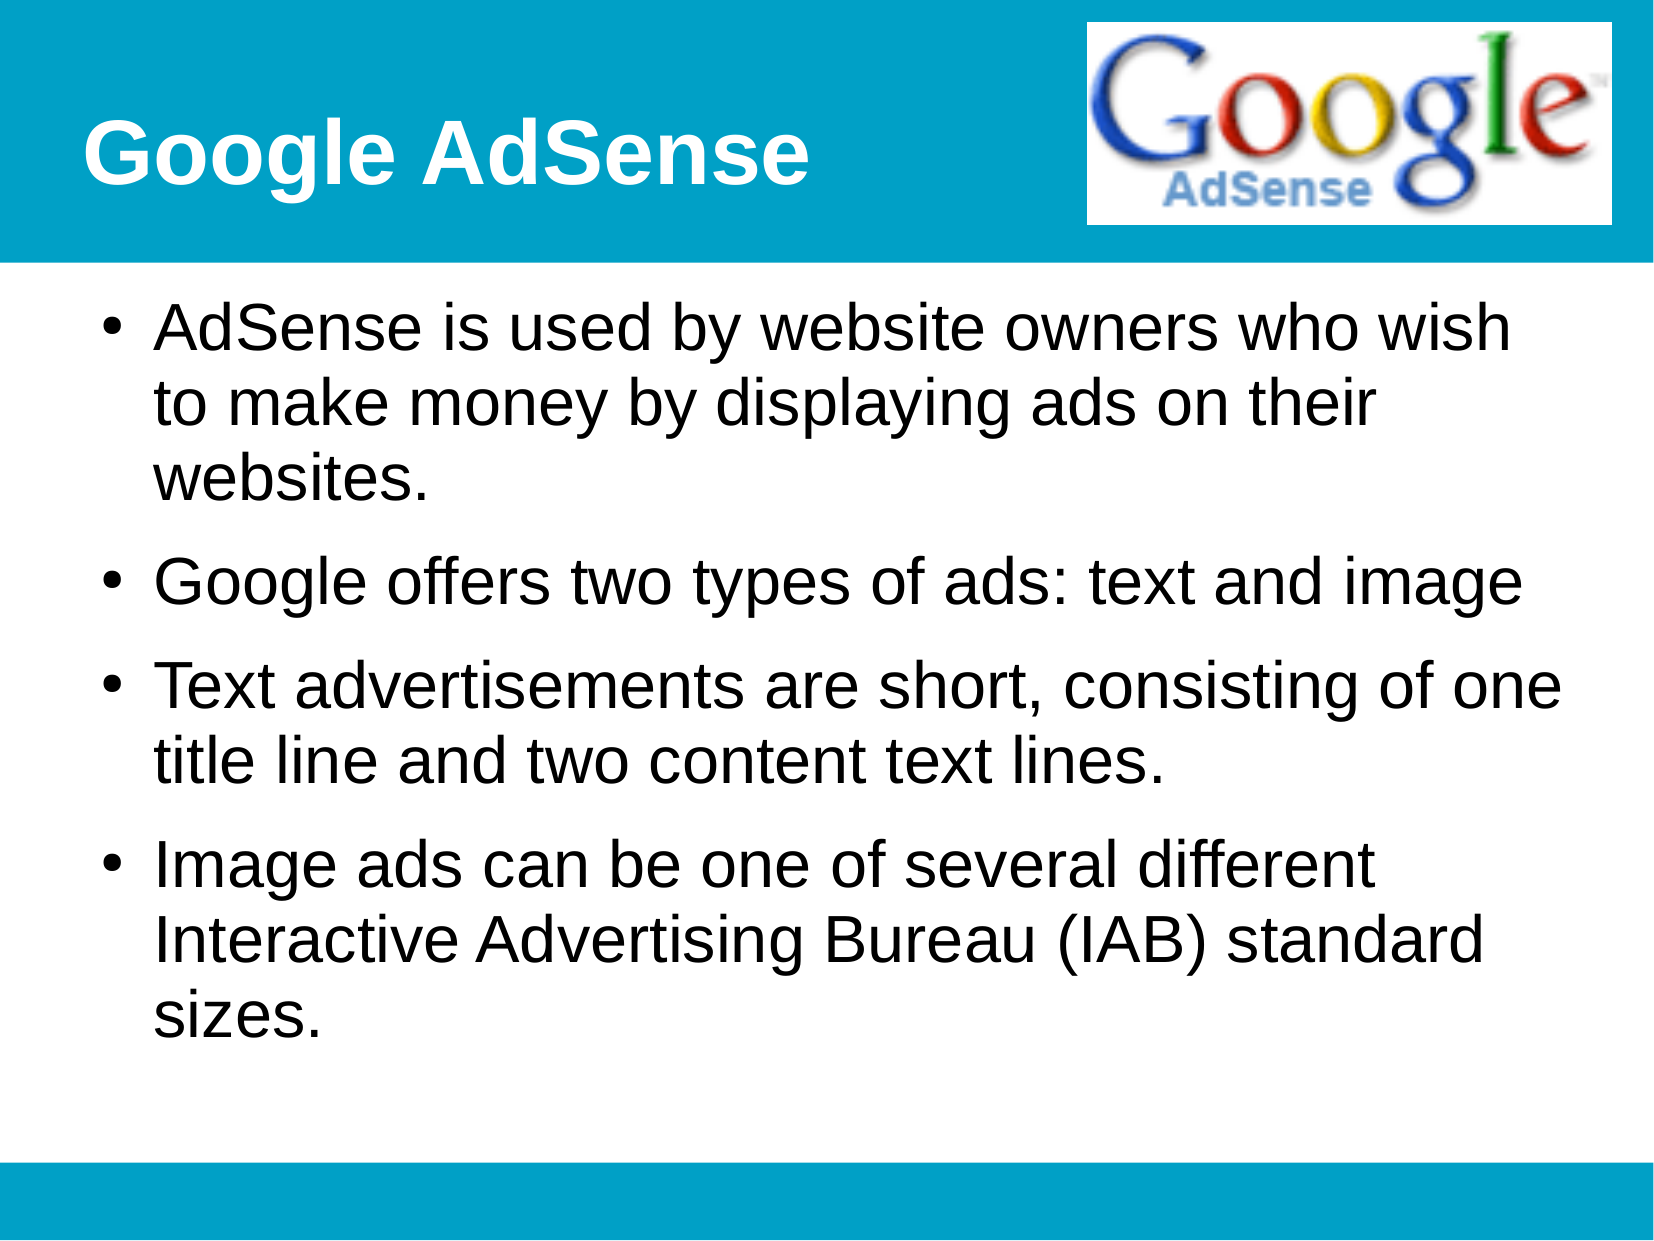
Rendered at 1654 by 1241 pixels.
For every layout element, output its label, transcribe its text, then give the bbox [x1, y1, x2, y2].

picture [1088, 23, 1611, 224]
title Google AdSense [82, 56, 1571, 250]
list AdSense is used by website owners who wish to make money by displaying ads on their websites. Google offers two types of ads: text and image Text advertisements are short, consisting of one title line and two content text lines. Image ads can be one of several different Interactive Advertising Bureau (IAB) standard sizes. [82, 290, 1571, 1241]
